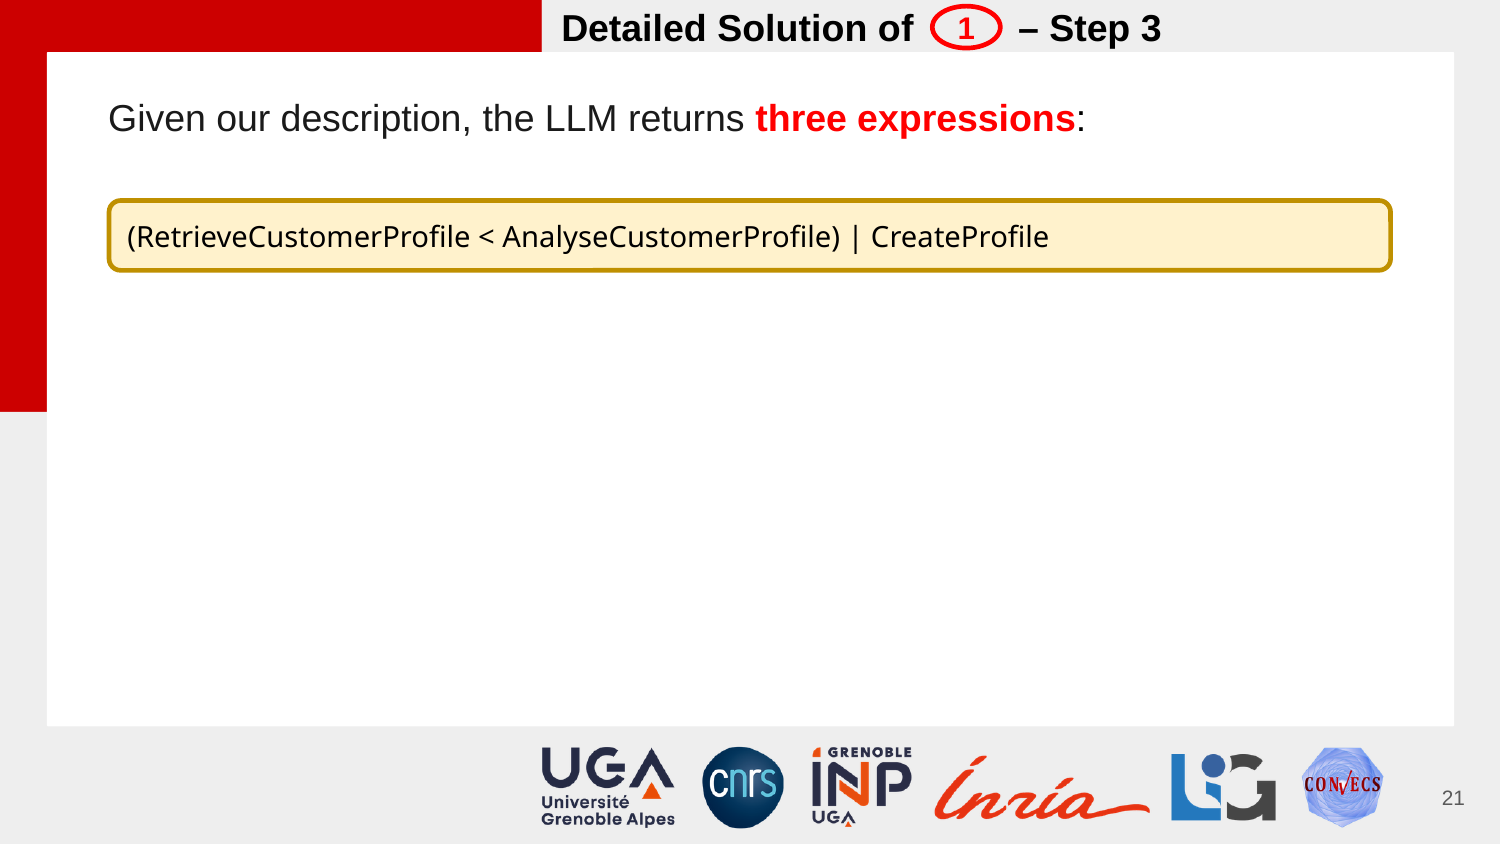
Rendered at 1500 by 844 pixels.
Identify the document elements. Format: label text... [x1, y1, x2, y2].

text_box Detailed Solution of – Step 3 [546, 0, 1441, 55]
text_box (RetrieveCustomerProfile < AnalyseCustomerProfile) | CreateProfile [109, 200, 1391, 271]
text_box 1 [932, 6, 1001, 49]
picture [0, 0, 1500, 844]
slide_number <numéro> [1389, 764, 1480, 830]
text_box Given our description, the LLM returns three expressions: [93, 90, 1377, 146]
